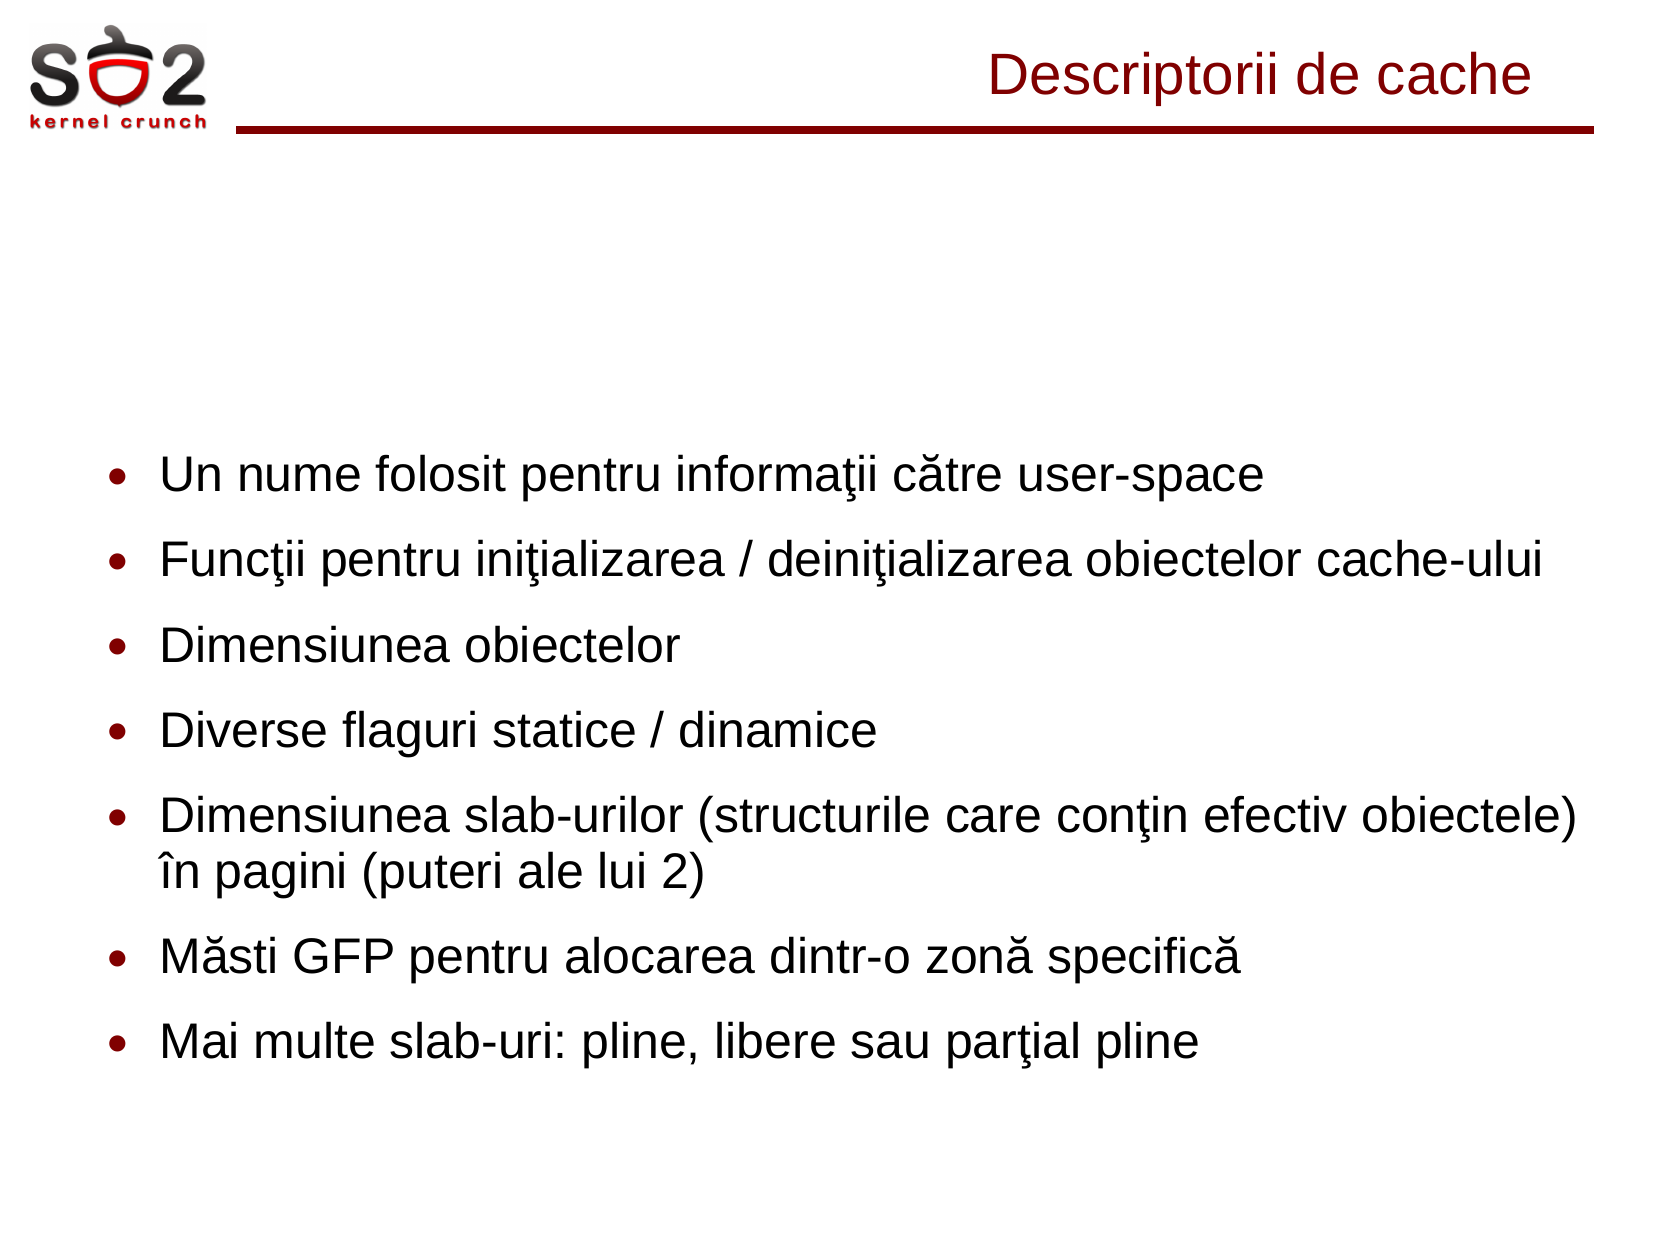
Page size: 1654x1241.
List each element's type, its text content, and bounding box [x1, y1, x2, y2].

title Descriptorii de cache [121, 1, 1534, 148]
list Un nume folosit pentru informaţii către user-space Funcţii pentru iniţializarea / deiniţializarea obiectelor cache-ului Dimensiunea obiectelor Diverse flaguri statice / dinamice Dimensiunea slab-urilor (structurile care conţin efectiv obiectele) în pagini (puteri ale lui 2) Măsti GFP pentru alocarea dintr-o zonă specifică Mai multe slab-uri: pline, libere sau parţial pline [88, 297, 1630, 1218]
picture [29, 23, 121, 130]
